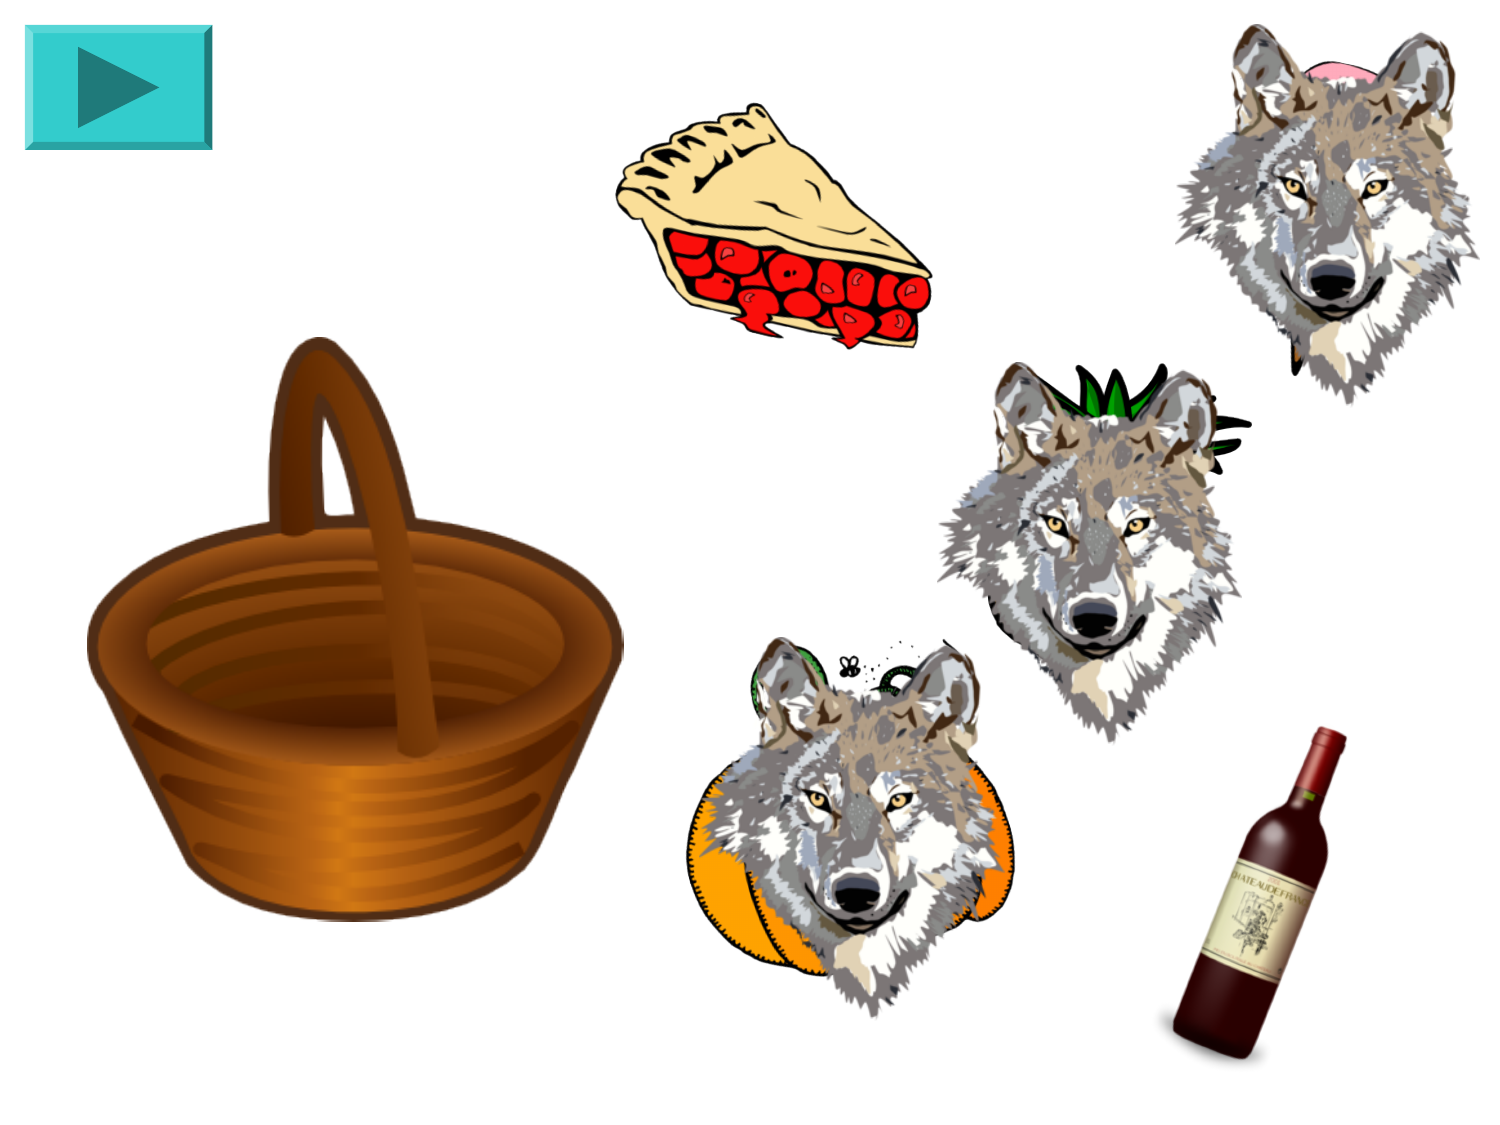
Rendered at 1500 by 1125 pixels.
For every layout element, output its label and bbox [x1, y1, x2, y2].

picture [87, 337, 624, 922]
picture [636, 24, 1480, 1021]
picture [1137, 700, 1397, 1091]
picture [589, 73, 968, 375]
text_box [26, 24, 213, 150]
